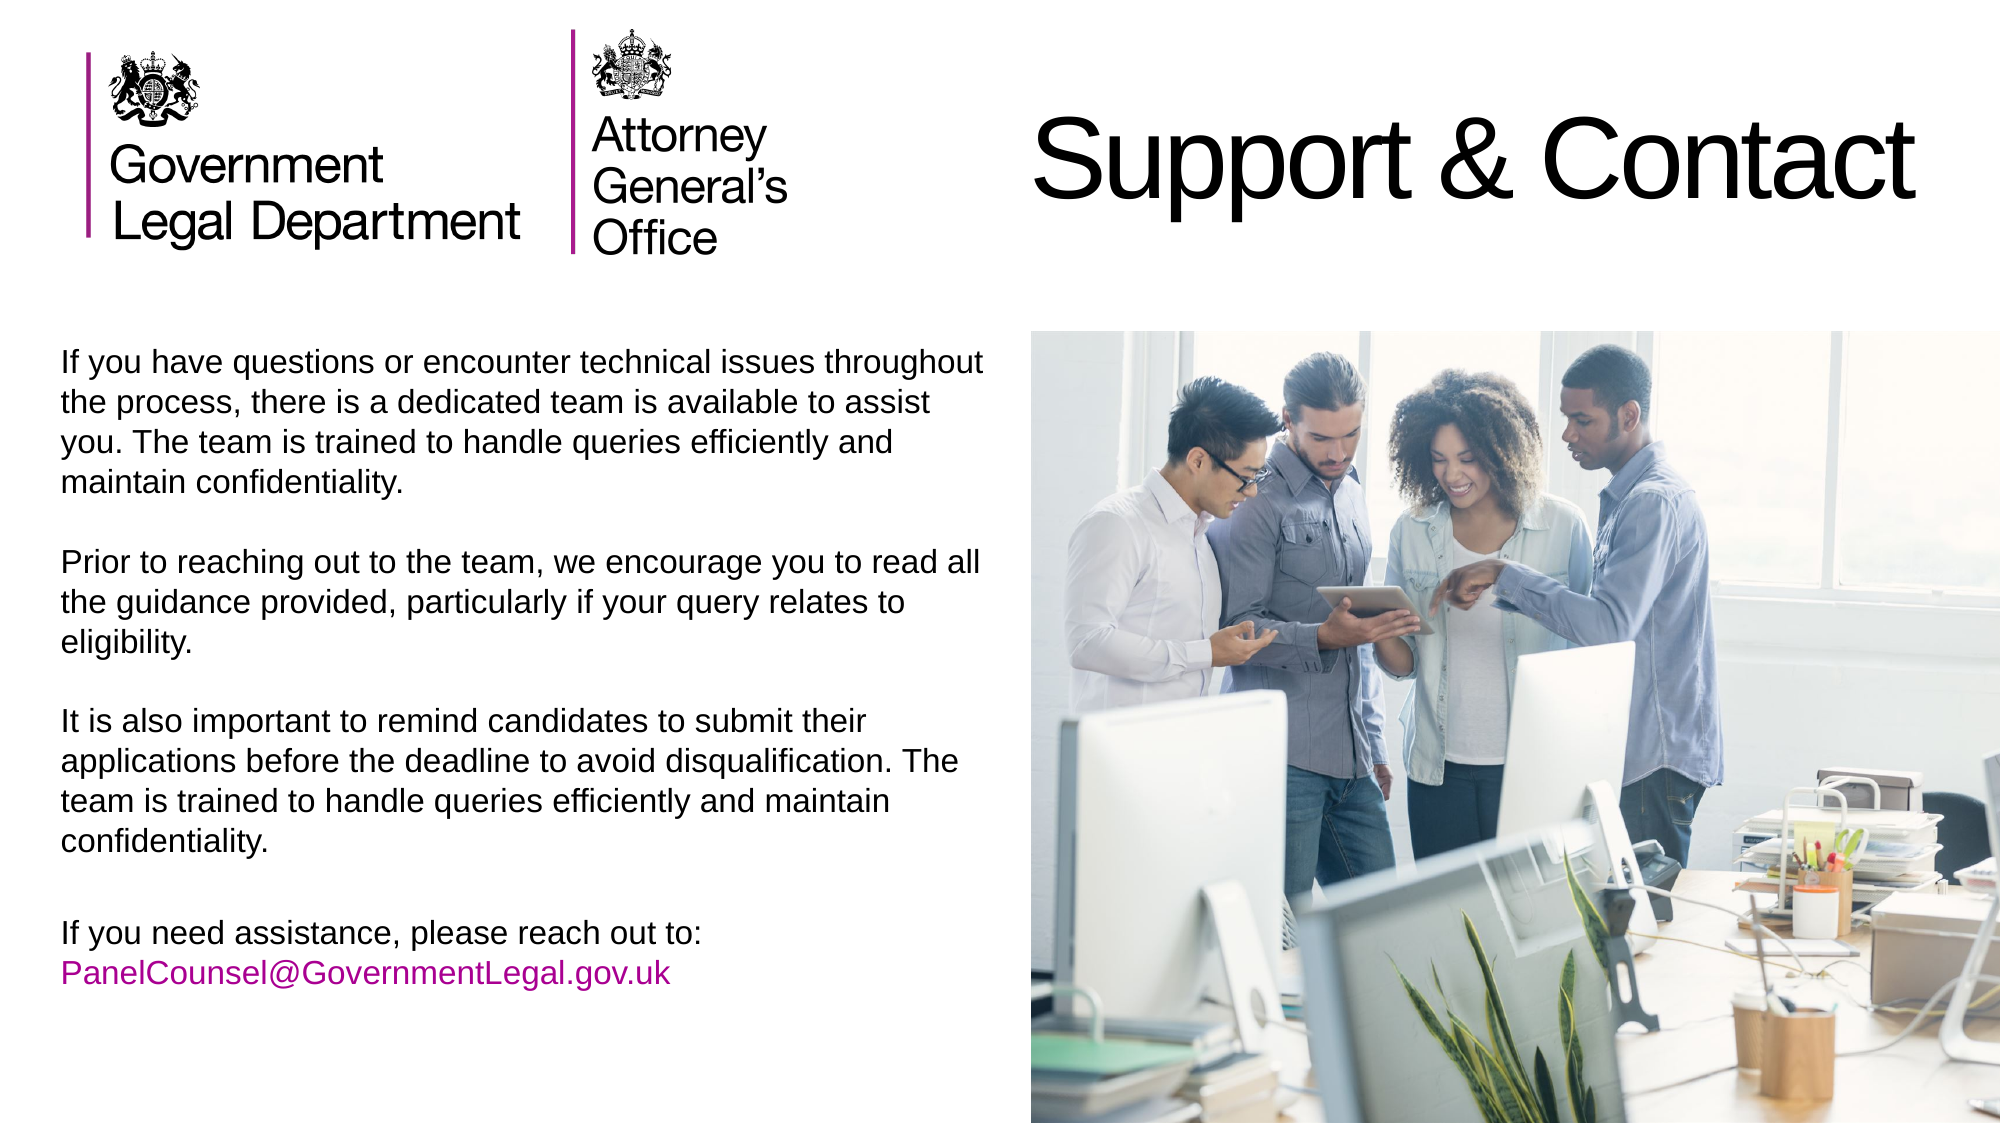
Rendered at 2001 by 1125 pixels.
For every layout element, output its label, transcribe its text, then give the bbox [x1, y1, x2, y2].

title Support & Contact [1014, 75, 2000, 255]
picture [0, 29, 787, 261]
picture [1031, 331, 2000, 1123]
text_box If you have questions or encounter technical issues throughout the process, there is a dedicated team is available to assist you. The team is trained to handle queries efficiently and maintain confidentiality. Prior to reaching out to the team, we encourage you to read all the guidance provided, particularly if your query relates to eligibility. It is also important to remind candidates to submit their applications before the deadline to avoid disqualification. The team is trained to handle queries efficiently and maintain confidentiality. If you need assistance, please reach out to: PanelCounsel@GovernmentLegal.gov.uk [45, 332, 1015, 1013]
